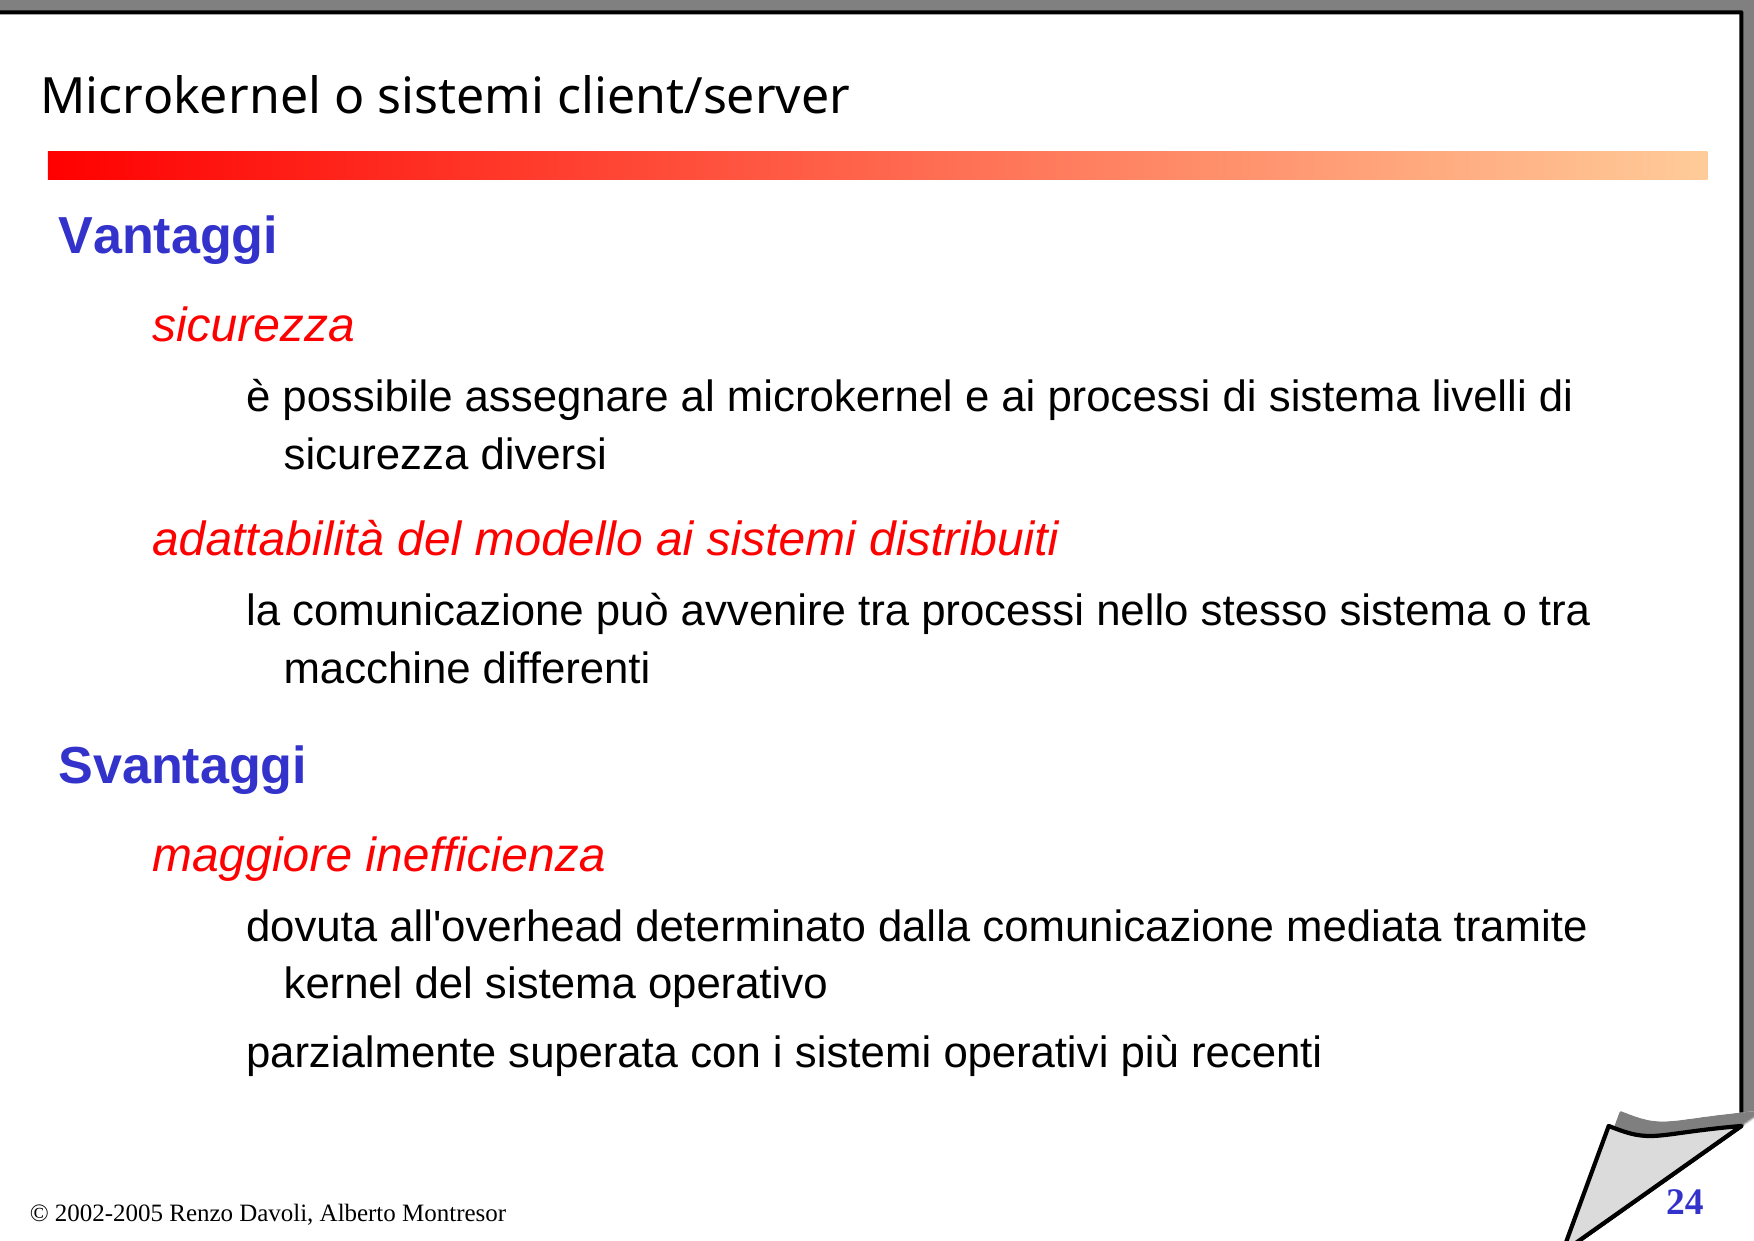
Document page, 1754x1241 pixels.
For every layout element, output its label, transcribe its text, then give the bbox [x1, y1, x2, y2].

title Microkernel o sistemi client/server [40, 49, 1714, 144]
list Vantaggi sicurezza è possibile assegnare al microkernel e ai processi di sistema livelli di sicurezza diversi adattabilità del modello ai sistemi distribuiti la comunicazione può avvenire tra processi nello stesso sistema o tra macchine differenti Svantaggi maggiore inefficienza dovuta all'overhead determinato dalla comunicazione mediata tramite kernel del sistema operativo parzialmente superata con i sistemi operativi più recenti [58, 206, 1696, 1106]
